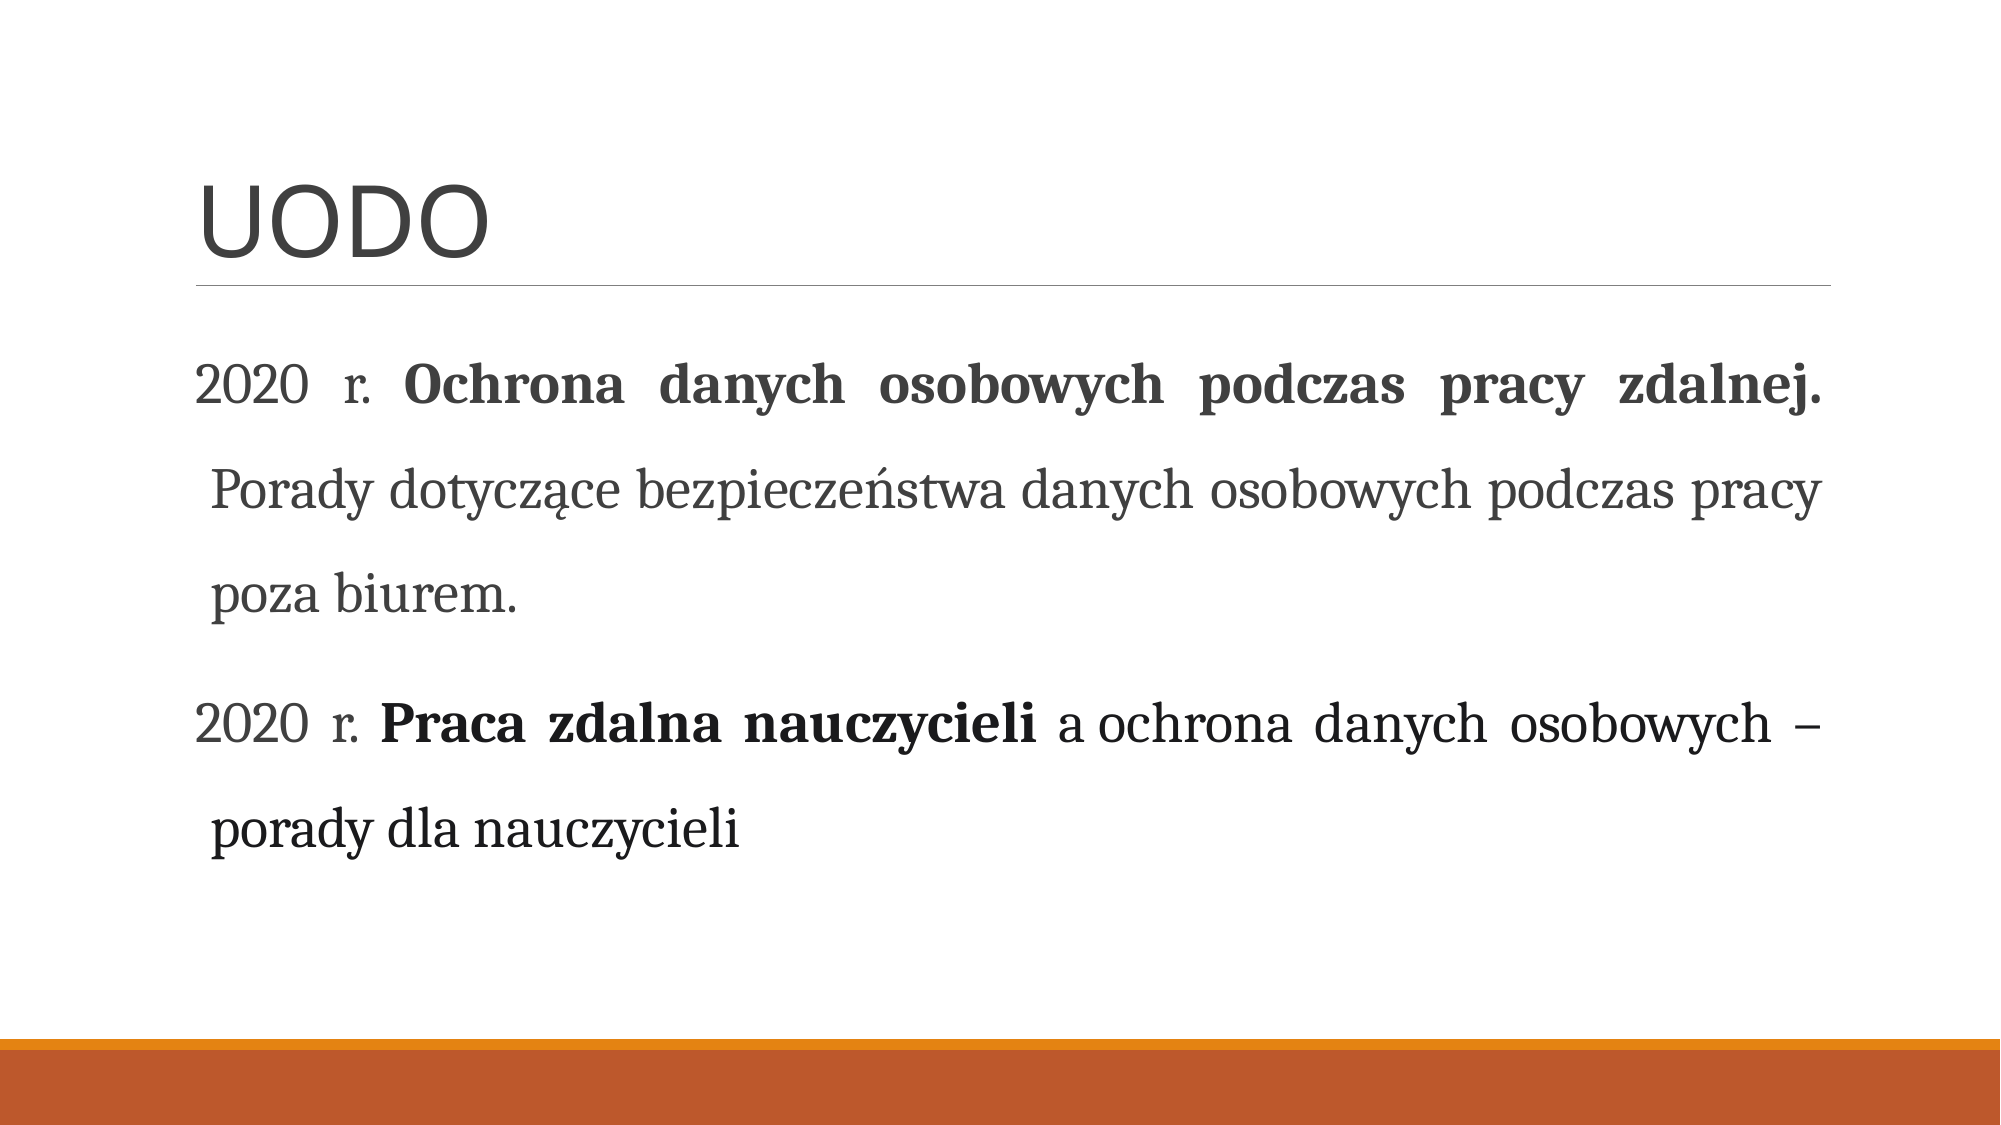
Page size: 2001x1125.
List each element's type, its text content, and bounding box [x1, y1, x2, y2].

title UODO [180, 47, 1831, 286]
list 2020 r. Ochrona danych osobowych podczas pracy zdalnej. Porady dotyczące bezpieczeństwa danych osobowych podczas pracy poza biurem. 2020 r. Praca zdalna nauczycieli a ochrona danych osobowych – porady dla nauczycieli [180, 302, 1831, 963]
